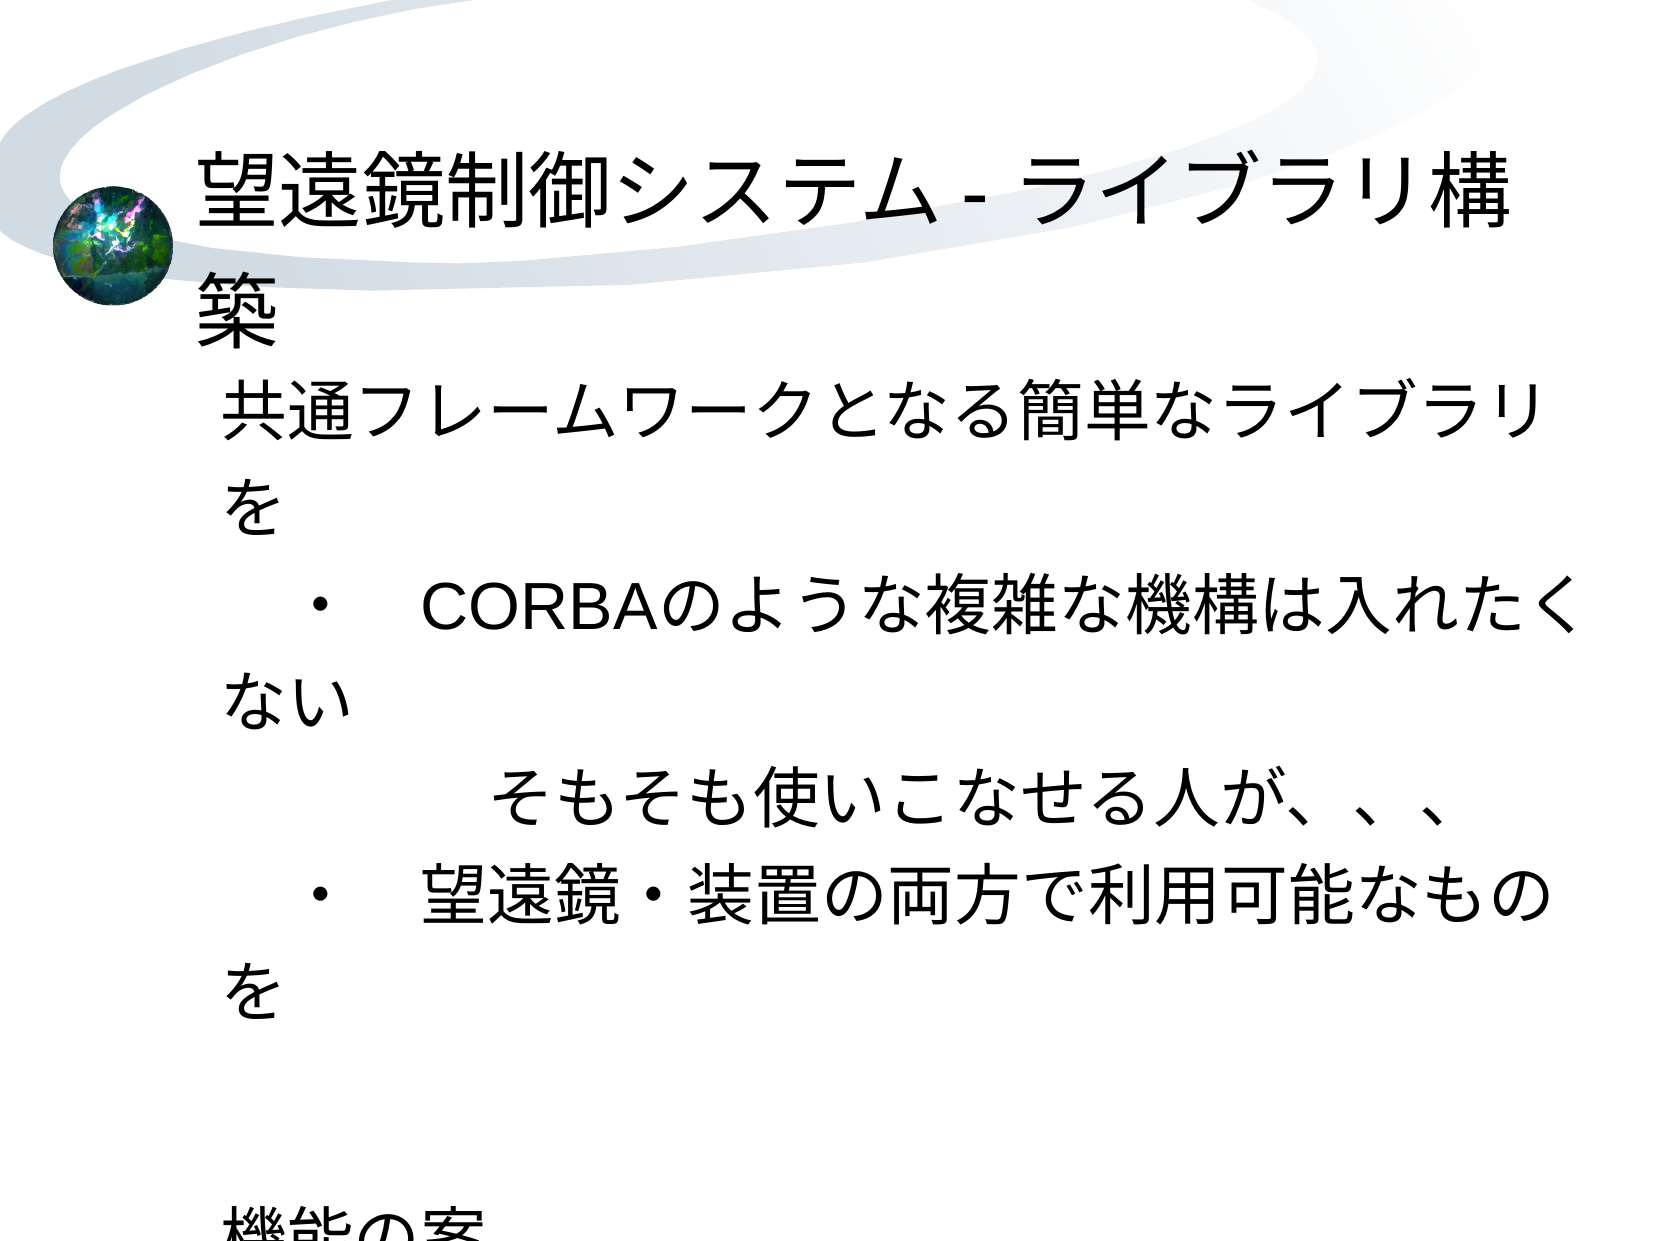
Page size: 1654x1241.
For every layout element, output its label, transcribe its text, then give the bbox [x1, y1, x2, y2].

text_box 望遠鏡制御システム - ライブラリ構築 [180, 117, 1527, 226]
text_box 共通フレームワークとなる簡単なライブラリを ・ CORBAのような複雑な機構は入れたくない そもそも使いこなせる人が、、、 ・ 望遠鏡・装置の両方で利用可能なものを 機能の案 ・ リモート・ローカルが等価なステータスサーバ ・ シーケンスつきコマンドディスパッチャー ・ CUI用補助関数 ・ ログサーバ (RDBでなくKVSを利用？) BigtableやTokyo Tyrantとか [205, 350, 1626, 1199]
picture [43, 175, 182, 314]
